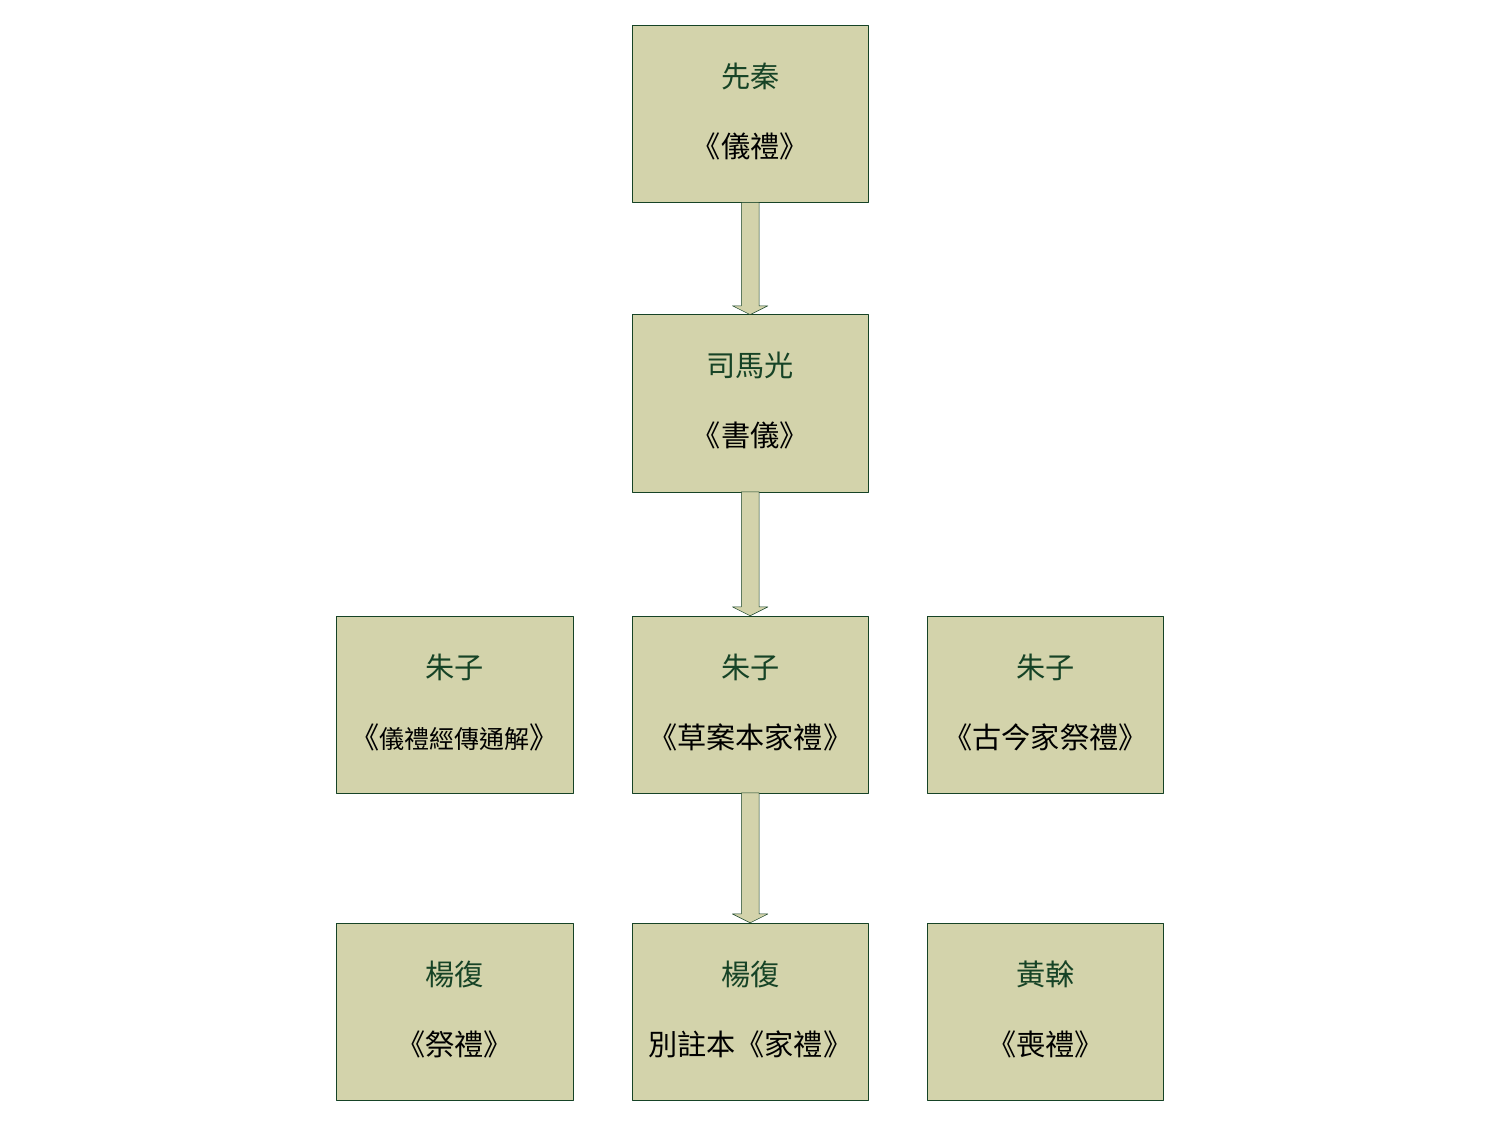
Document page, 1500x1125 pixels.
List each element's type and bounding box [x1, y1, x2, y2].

chart [334, 22, 1167, 1103]
